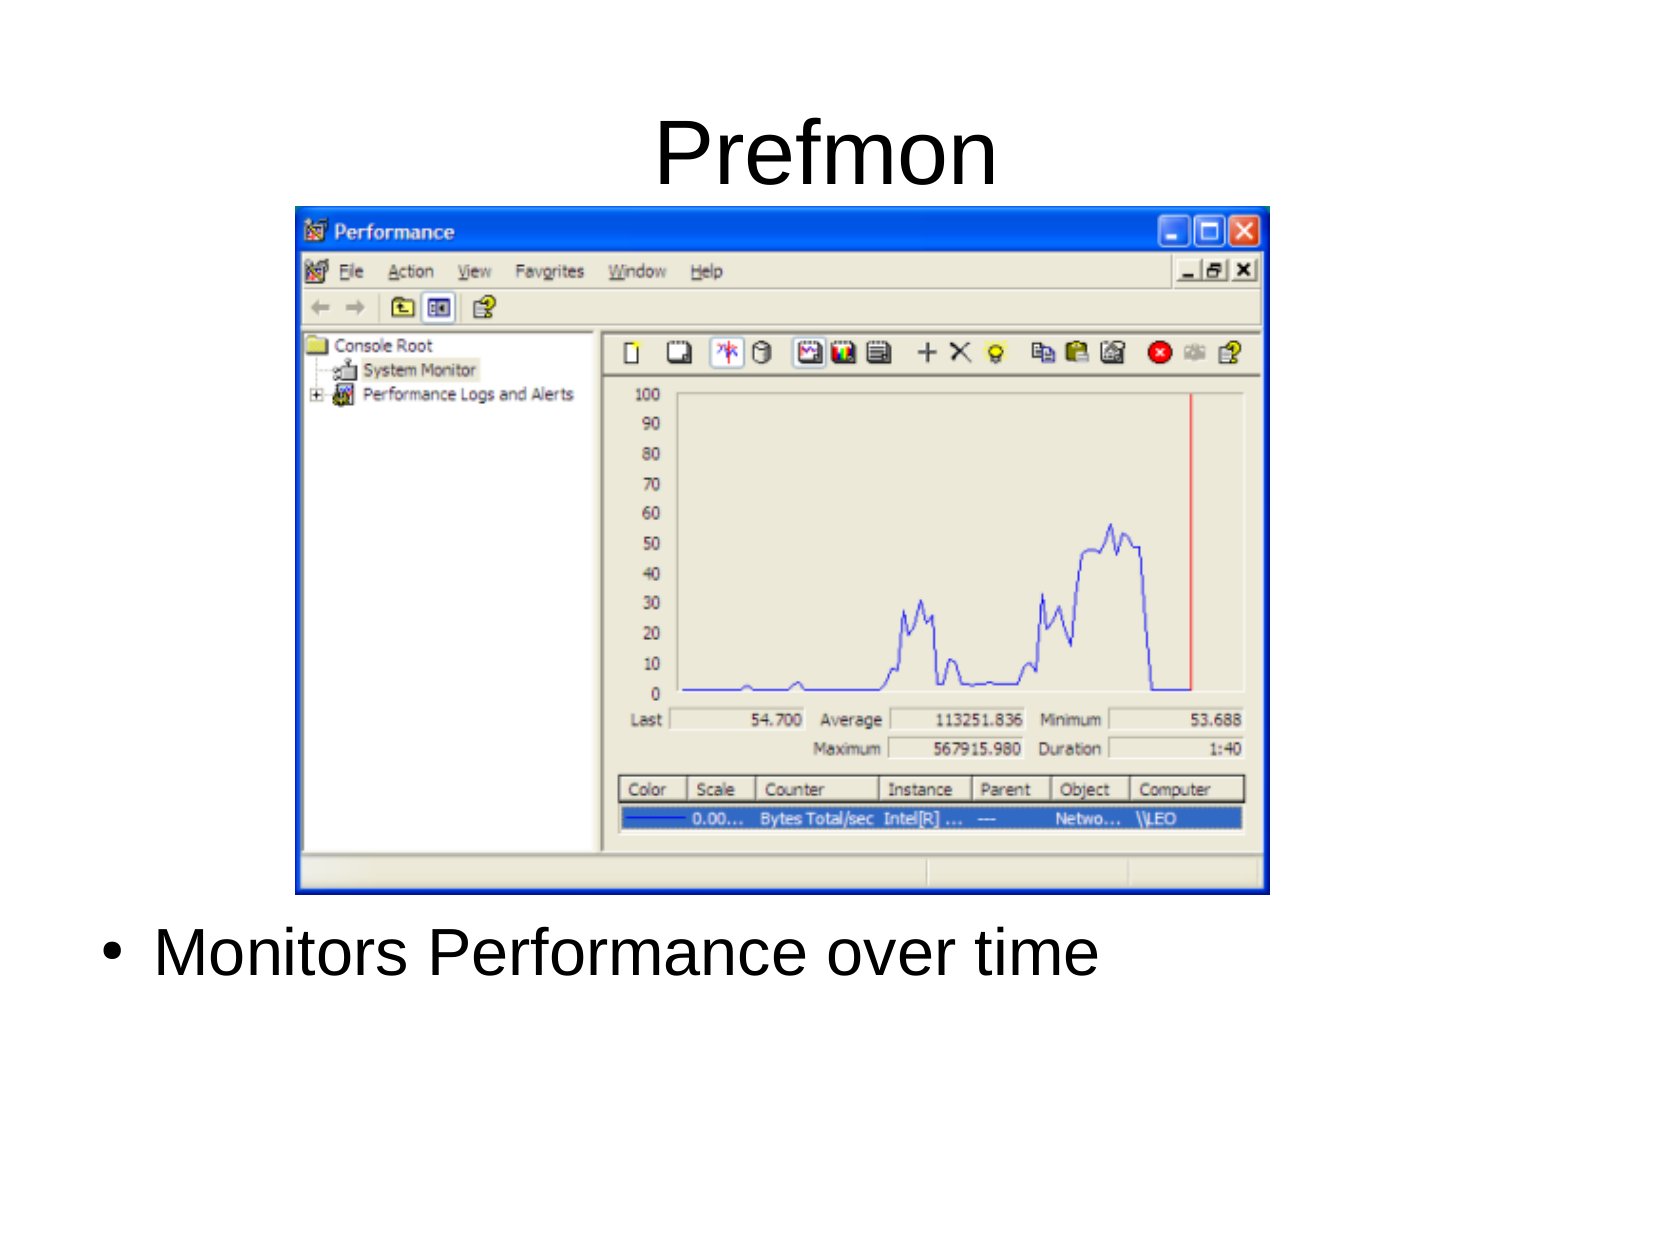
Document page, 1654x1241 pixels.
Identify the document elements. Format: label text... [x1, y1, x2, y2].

list Monitors Performance over time [82, 915, 1571, 1109]
title Prefmon [82, 56, 1571, 250]
picture [295, 206, 1270, 895]
